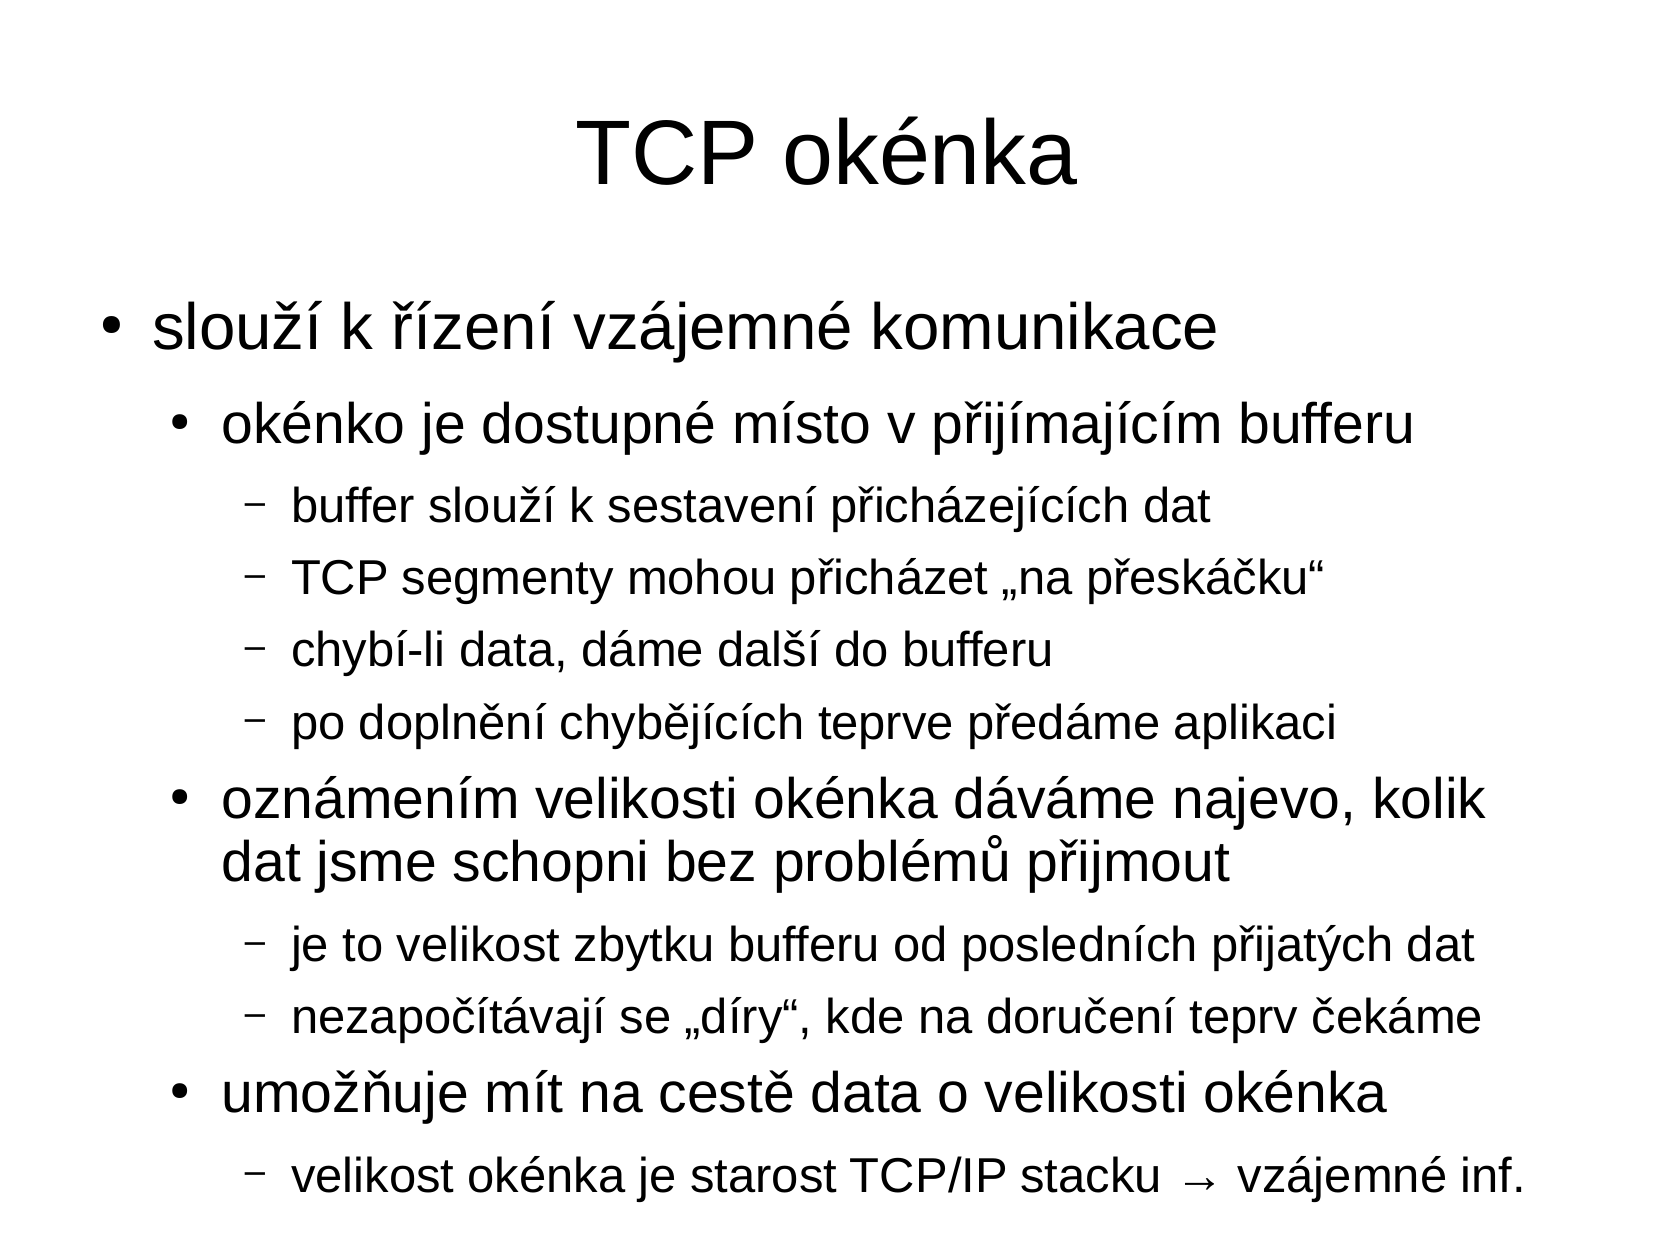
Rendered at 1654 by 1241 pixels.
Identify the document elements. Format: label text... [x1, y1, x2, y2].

title TCP okénka [82, 49, 1571, 257]
list slouží k řízení vzájemné komunikace okénko je dostupné místo v přijímajícím bufferu buffer slouží k sestavení přicházejících dat TCP segmenty mohou přicházet „na přeskáčku“ chybí-li data, dáme další do bufferu po doplnění chybějících teprve předáme aplikaci oznámením velikosti okénka dáváme najevo, kolik dat jsme schopni bez problémů přijmout je to velikost zbytku bufferu od posledních přijatých dat nezapočítávají se „díry“, kde na doručení teprv čekáme umožňuje mít na cestě data o velikosti okénka velikost okénka je starost TCP/IP stacku → vzájemné inf. [82, 290, 1571, 1211]
